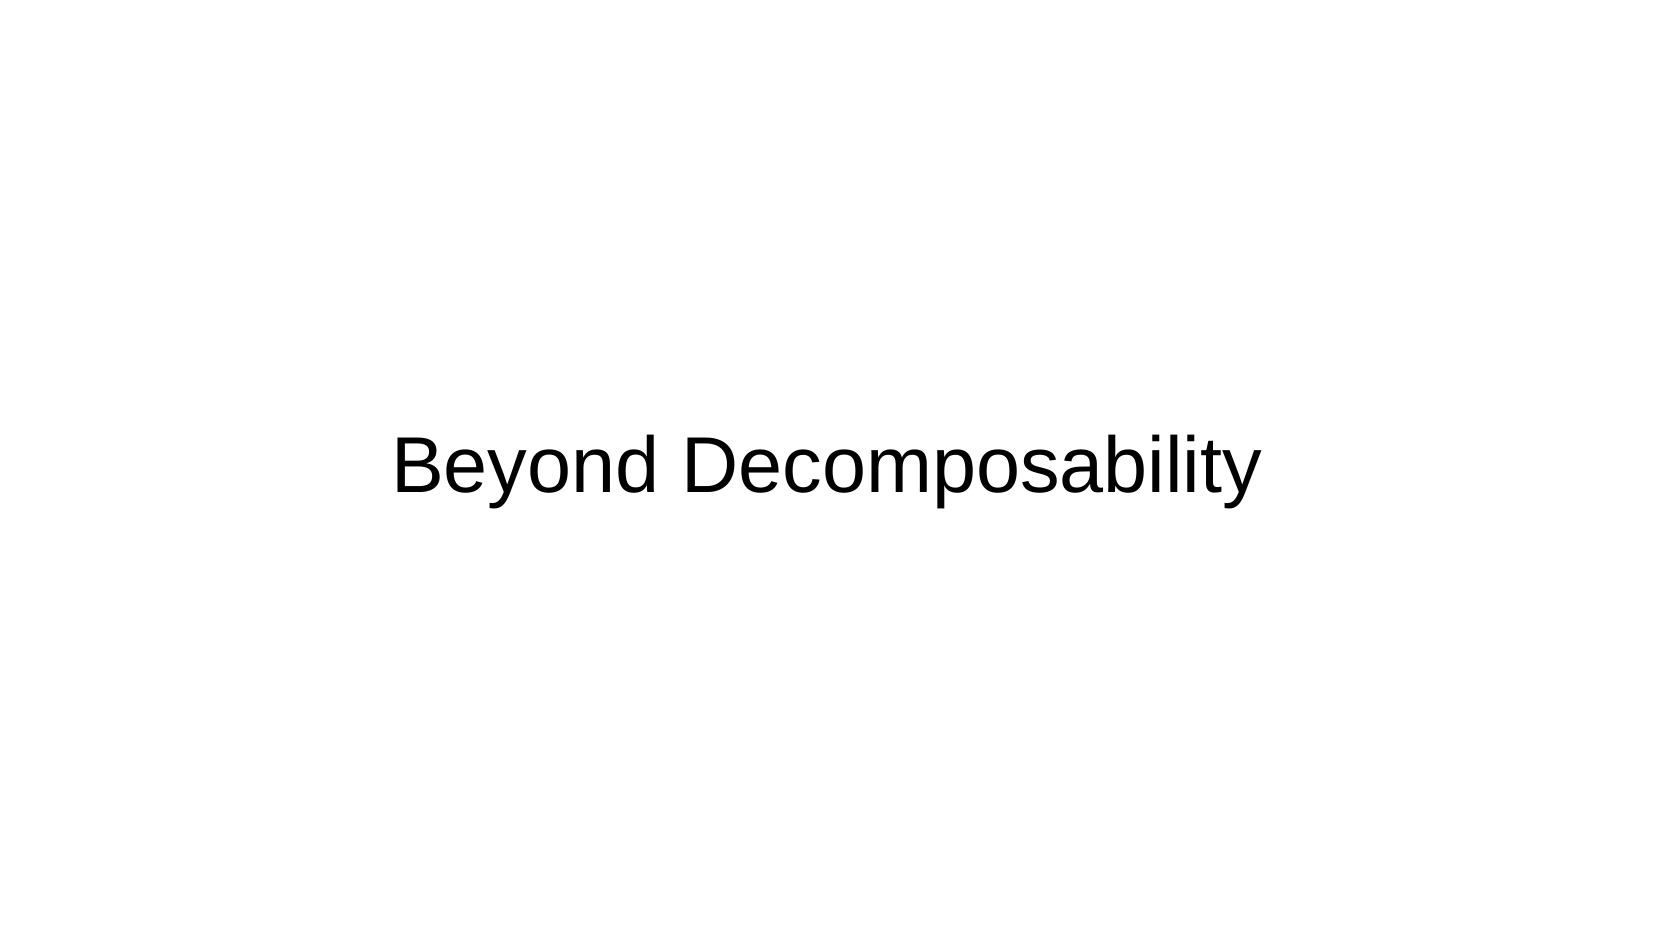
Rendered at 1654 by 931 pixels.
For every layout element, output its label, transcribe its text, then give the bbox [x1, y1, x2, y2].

title Beyond Decomposability [82, 387, 1571, 543]
